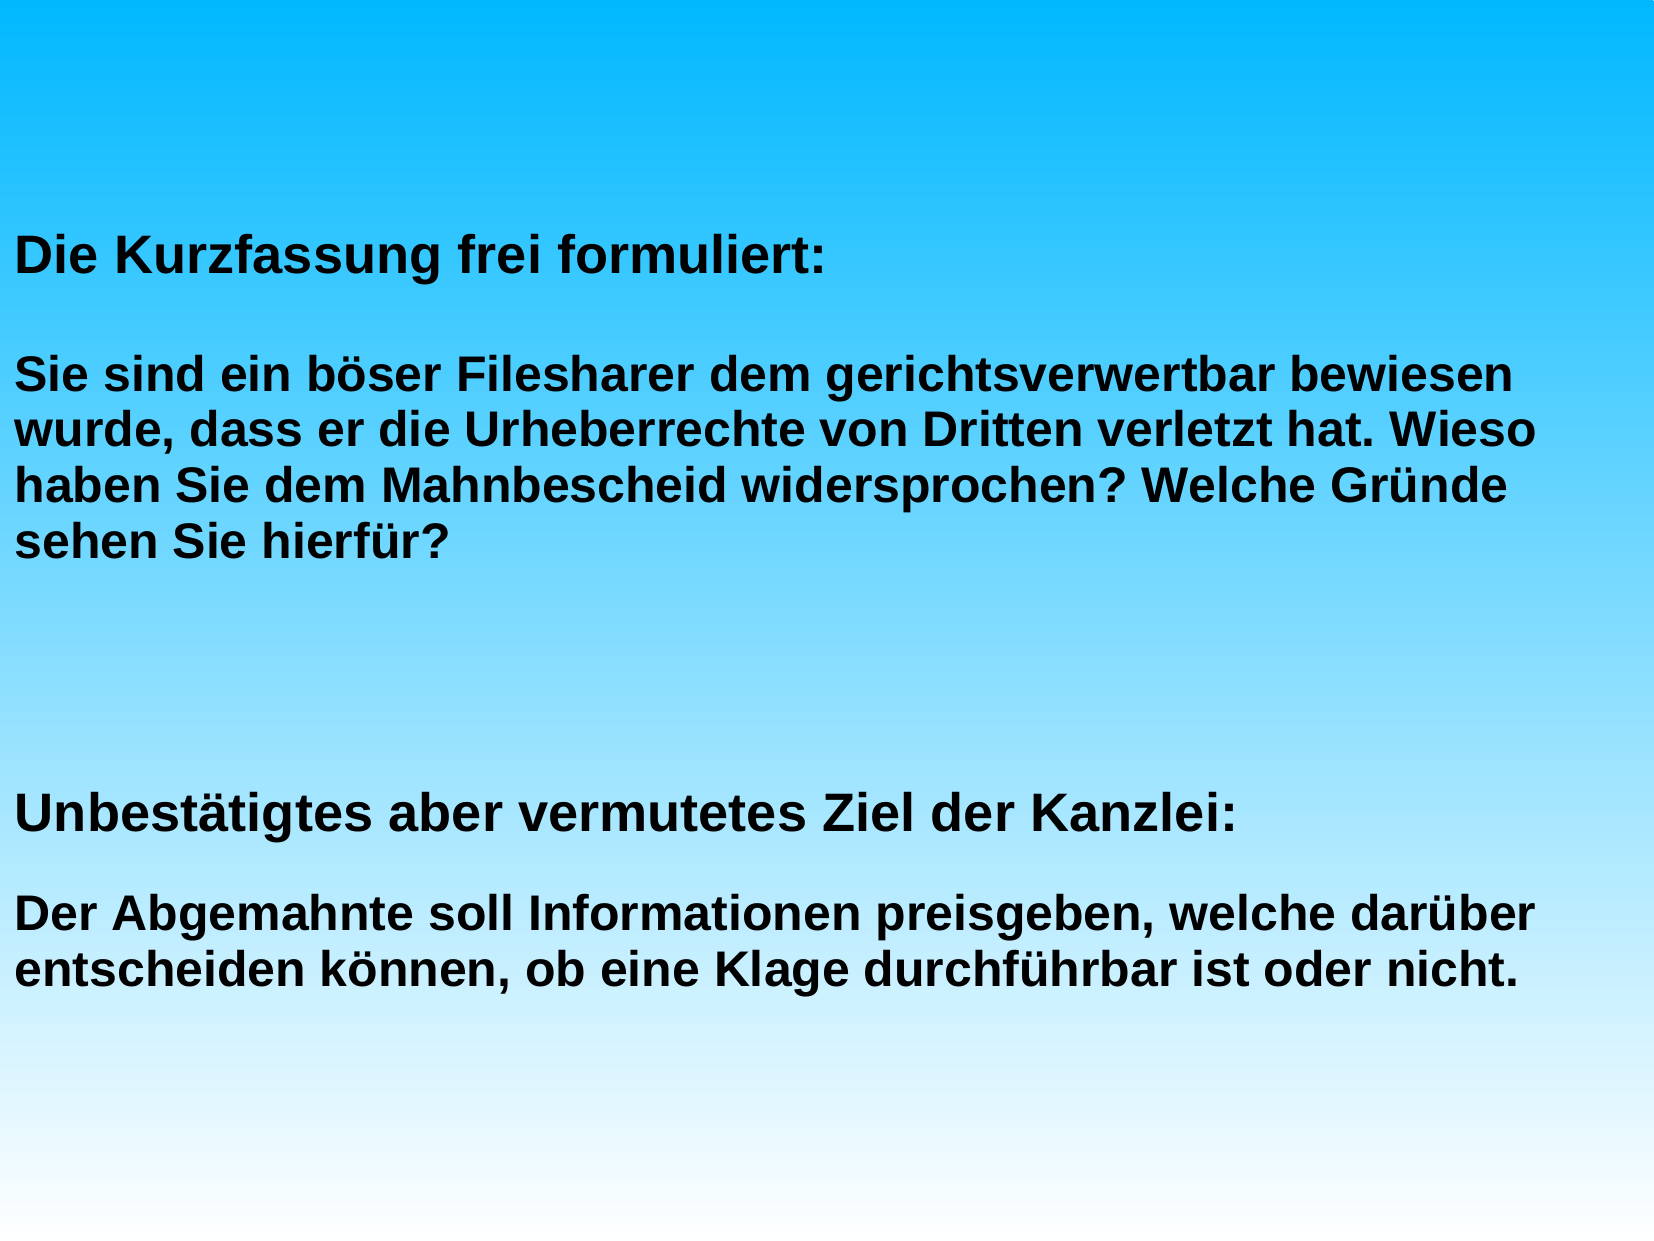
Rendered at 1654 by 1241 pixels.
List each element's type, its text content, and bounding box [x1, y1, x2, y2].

text_box Die Kurzfassung frei formuliert: Sie sind ein böser Filesharer dem gerichtsverwertbar bewiesen wurde, dass er die Urheberrechte von Dritten verletzt hat. Wieso haben Sie dem Mahnbescheid widersprochen? Welche Gründe sehen Sie hierfür? Unbestätigtes aber vermutetes Ziel der Kanzlei: Der Abgemahnte soll Informationen preisgeben, welche darüber entscheiden können, ob eine Klage durchführbar ist oder nicht. [0, 217, 1654, 1023]
